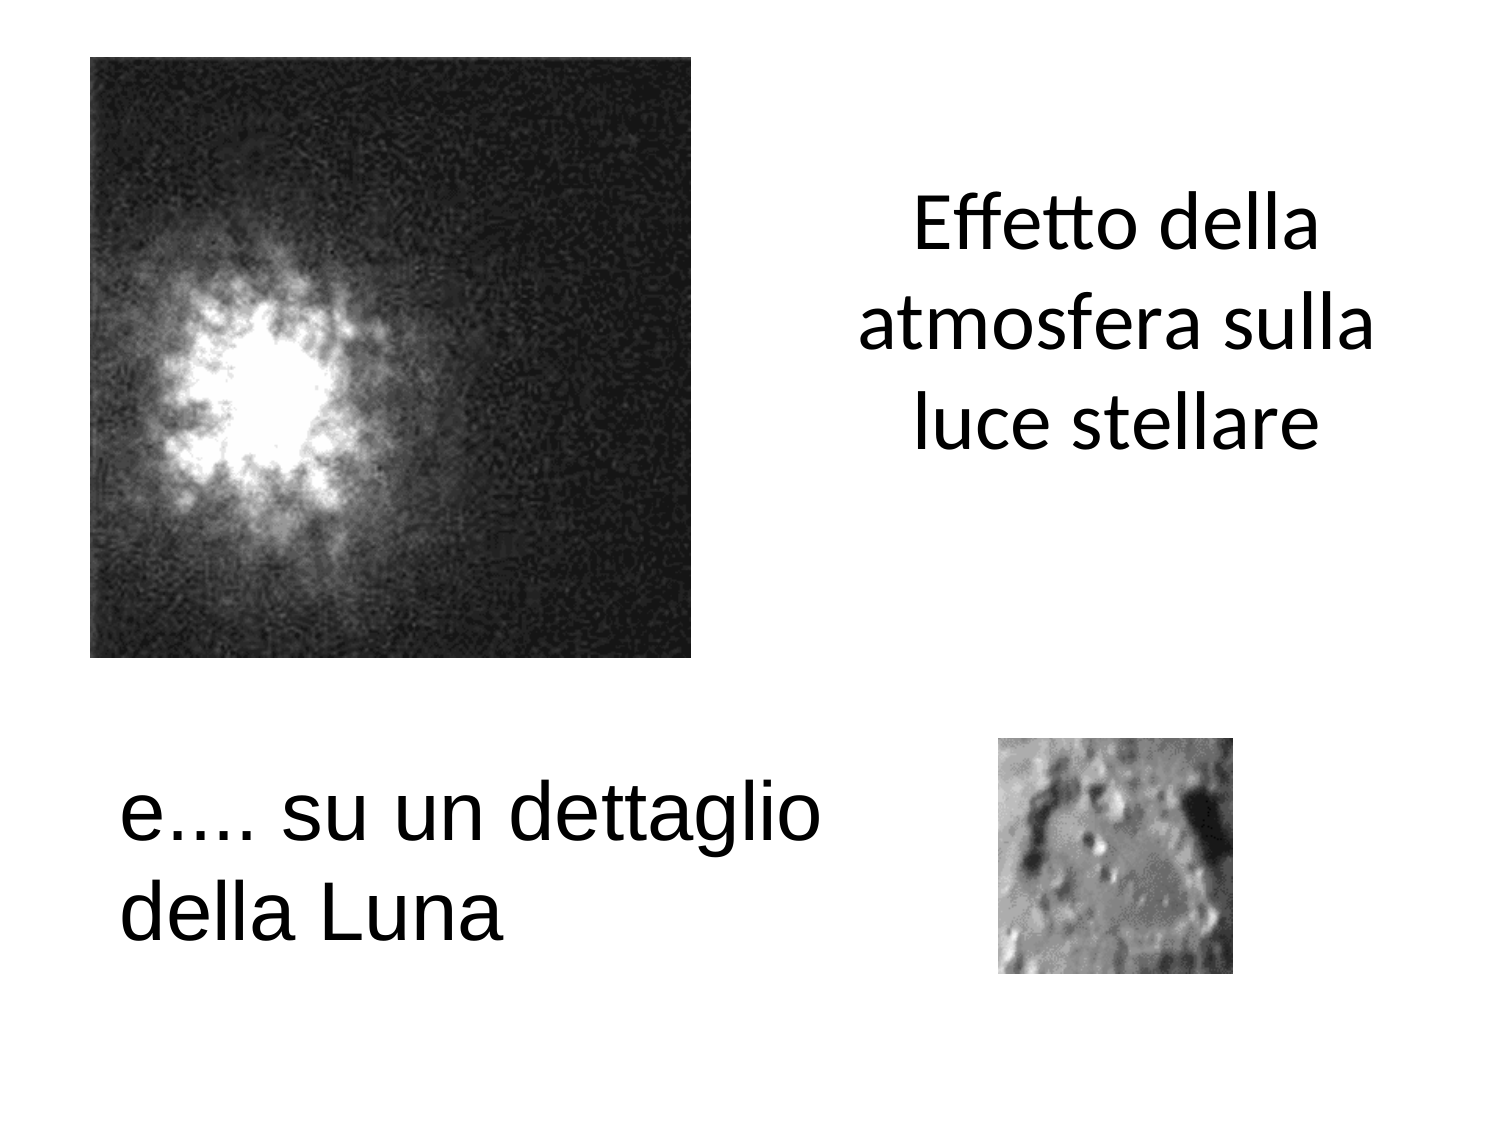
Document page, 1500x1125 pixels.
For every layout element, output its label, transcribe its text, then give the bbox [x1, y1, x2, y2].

picture [90, 57, 691, 658]
title Effetto della atmosfera sulla luce stellare [765, 60, 1470, 571]
text_box e.... su un dettaglio della Luna [105, 749, 946, 965]
picture [998, 738, 1233, 974]
